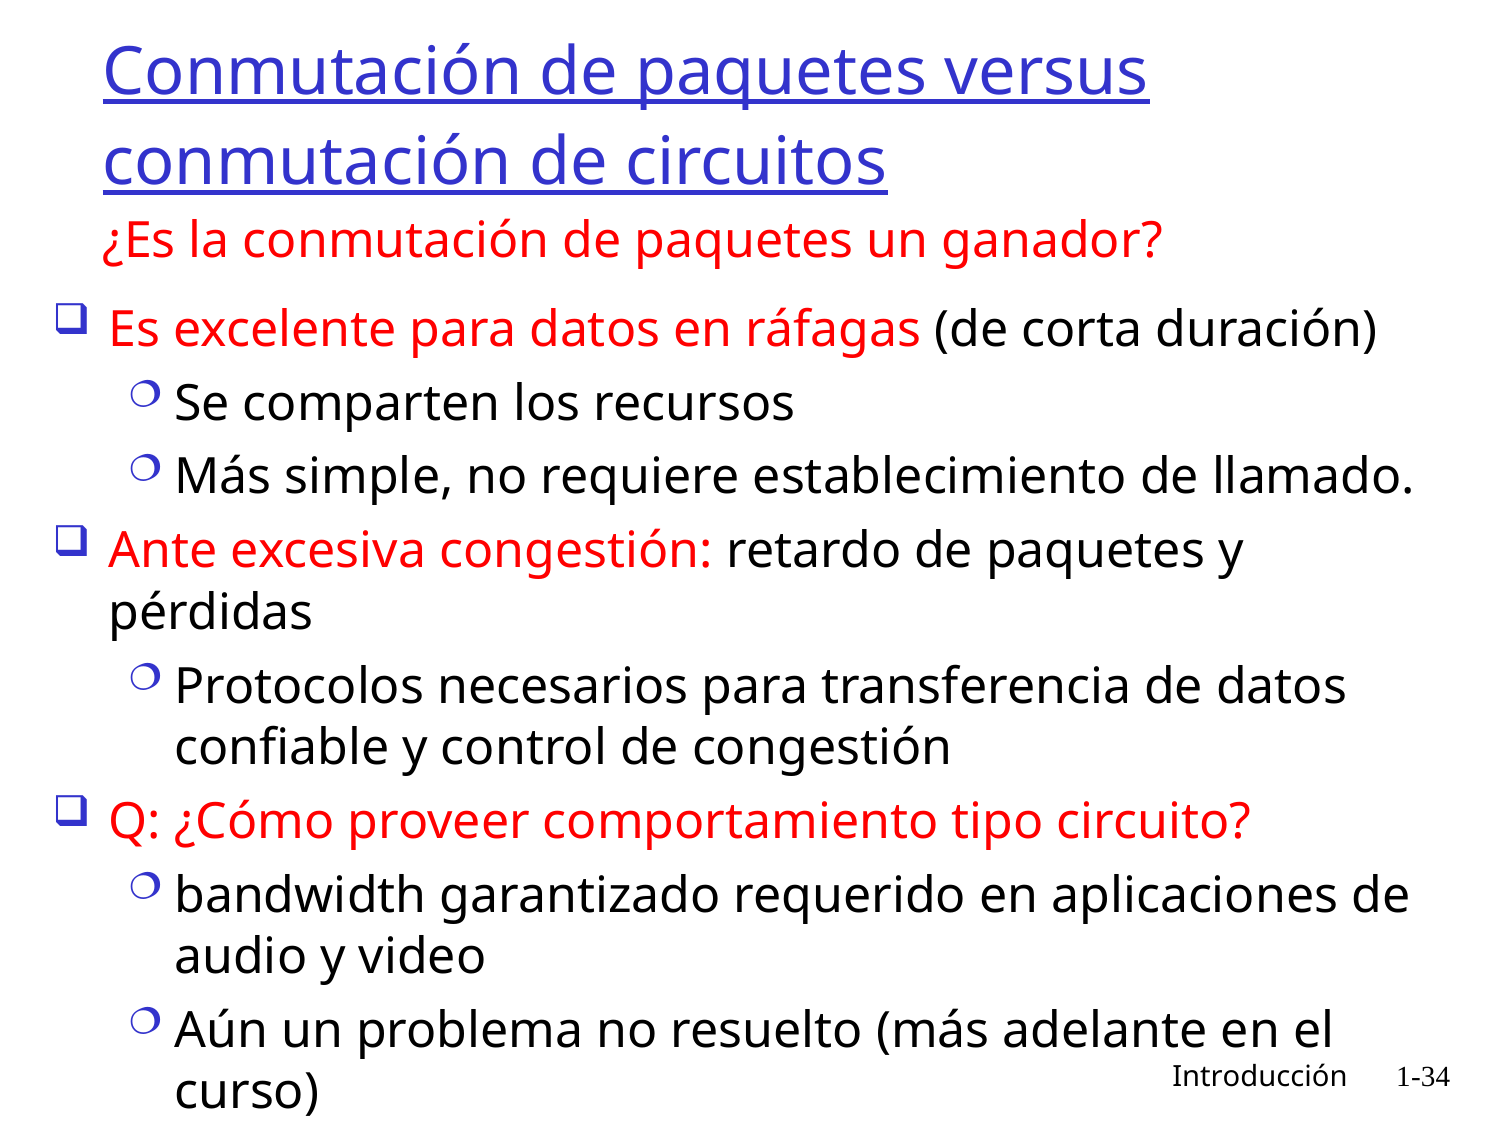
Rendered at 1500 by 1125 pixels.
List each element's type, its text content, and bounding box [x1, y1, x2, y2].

list Es excelente para datos en ráfagas (de corta duración) Se comparten los recursos Más simple, no requiere establecimiento de llamado. Ante excesiva congestión: retardo de paquetes y pérdidas Protocolos necesarios para transferencia de datos confiable y control de congestión Q: ¿Cómo proveer comportamiento tipo circuito? bandwidth garantizado requerido en aplicaciones de audio y video Aún un problema no resuelto (más adelante en el curso) [37, 289, 1463, 1125]
title Conmutación de paquetes versus conmutación de circuitos [87, 19, 1400, 208]
list ¿Es la conmutación de paquetes un ganador? [87, 201, 1338, 340]
